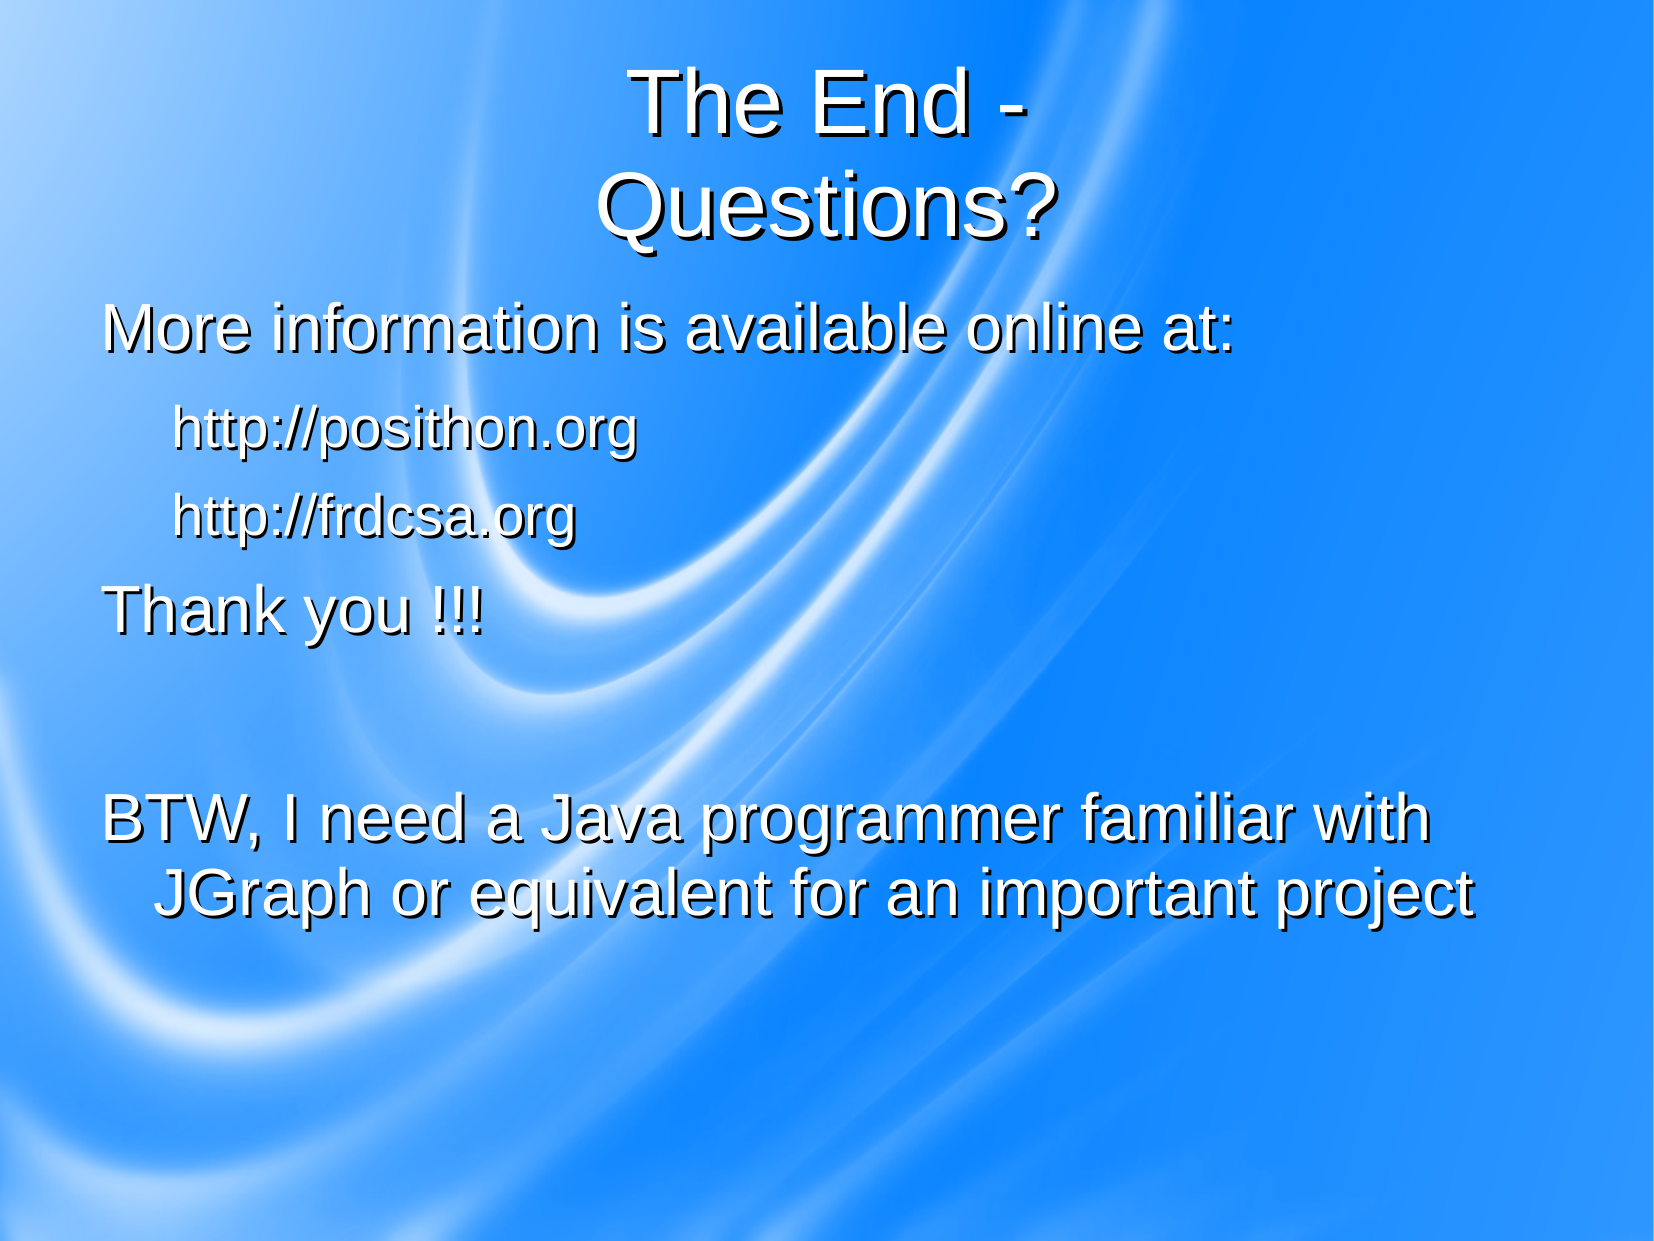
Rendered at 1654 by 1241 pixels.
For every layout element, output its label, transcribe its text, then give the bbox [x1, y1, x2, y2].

picture [0, 0, 1654, 1241]
title The End - Questions? [82, 50, 1571, 256]
list More information is available online at: http://posithon.org http://frdcsa.org Thank you !!! BTW, I need a Java programmer familiar with JGraph or equivalent for an important project [82, 290, 1571, 1094]
